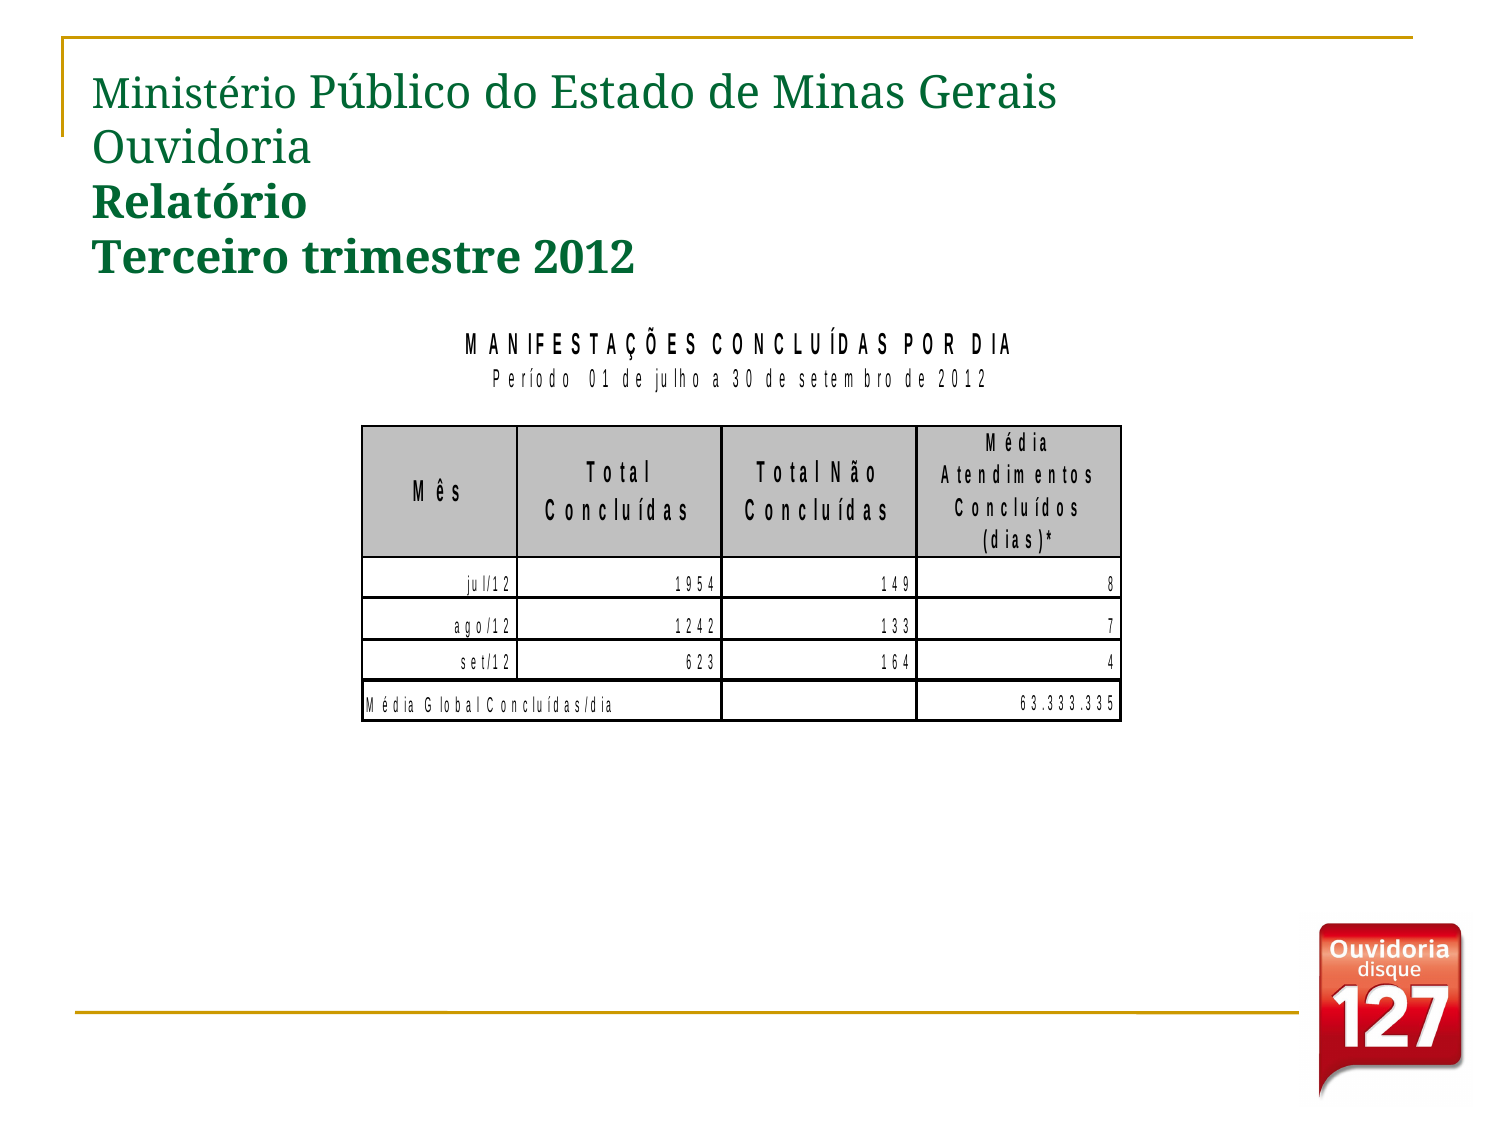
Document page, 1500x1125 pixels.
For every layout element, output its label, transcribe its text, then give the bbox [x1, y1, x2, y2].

text_box Ministério Público do Estado de Minas Gerais Ouvidoria Relatório Terceiro trimestre 2012 [76, 0, 1427, 187]
chart [1299, 912, 1473, 1107]
chart [361, 324, 1123, 722]
